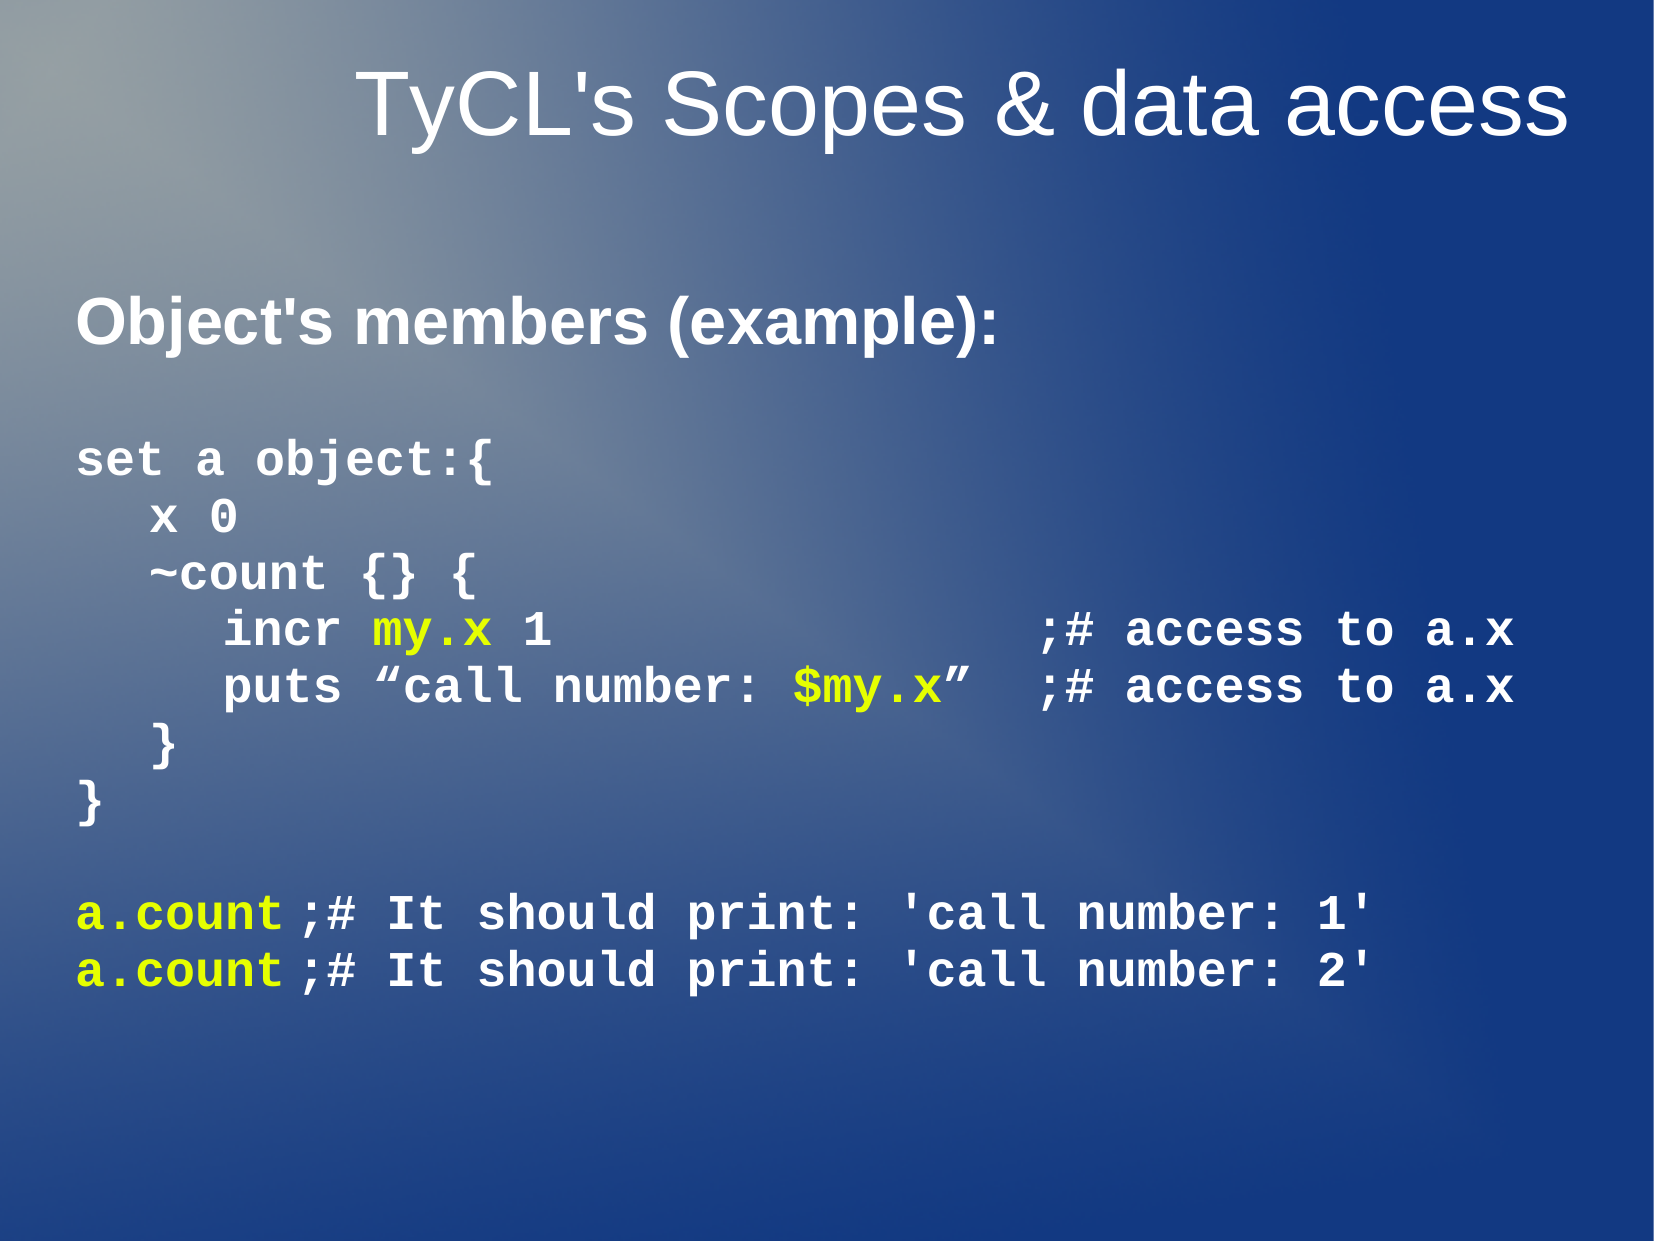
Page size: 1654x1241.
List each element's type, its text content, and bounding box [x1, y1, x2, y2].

subtitle Object's members (example): set a object:{ x 0 ~count {} { incr my.x 1 ;# access to a.x puts “call number: $my.x” ;# access to a.x } } a.count ;# It should print: 'call number: 1' a.count ;# It should print: 'call number: 2' [75, 284, 1576, 1115]
picture [0, 0, 1654, 1241]
title TyCL's Scopes & data access [82, 52, 1571, 155]
